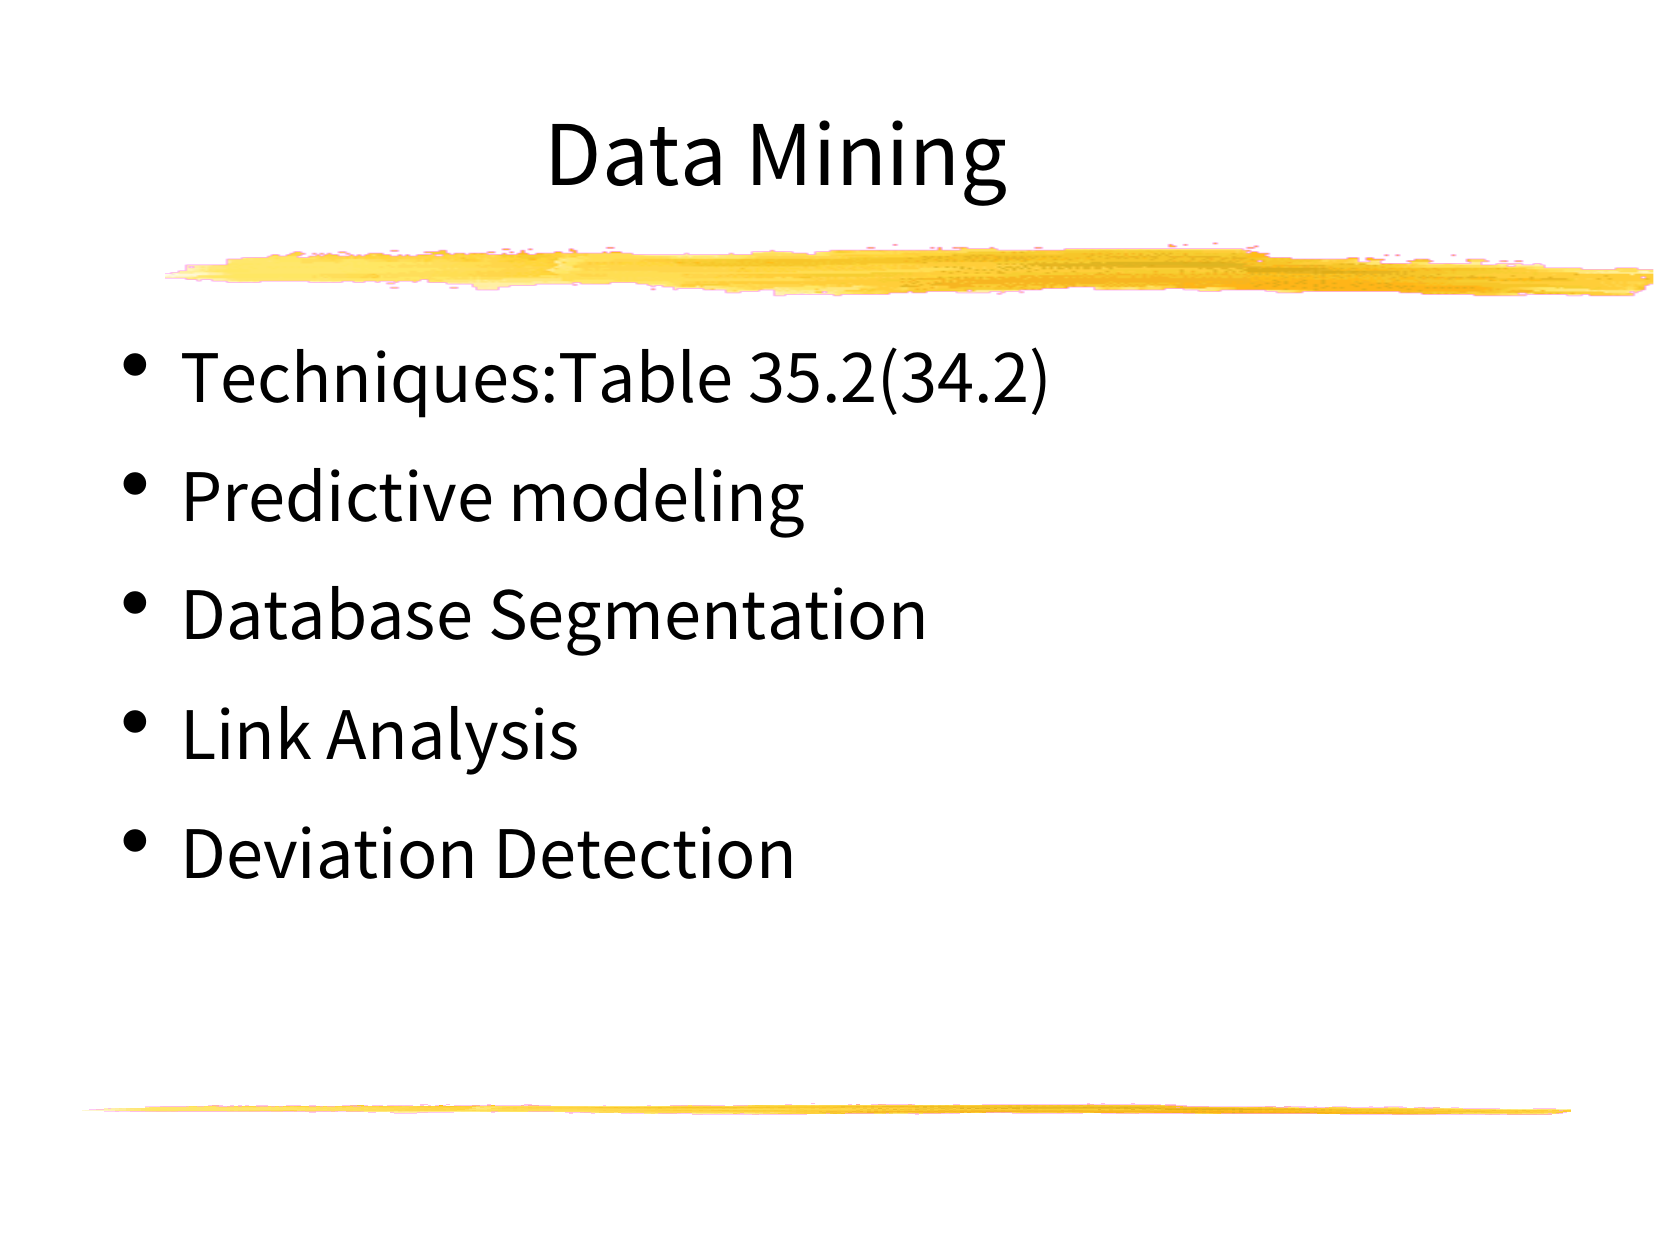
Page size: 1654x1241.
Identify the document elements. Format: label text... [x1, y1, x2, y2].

picture [82, 1102, 1571, 1117]
title Data Mining [73, 39, 1479, 249]
list Techniques:Table 35.2(34.2) Predictive modeling Database Segmentation Link Analysis Deviation Detection [124, 316, 1530, 1061]
picture [165, 237, 1654, 308]
